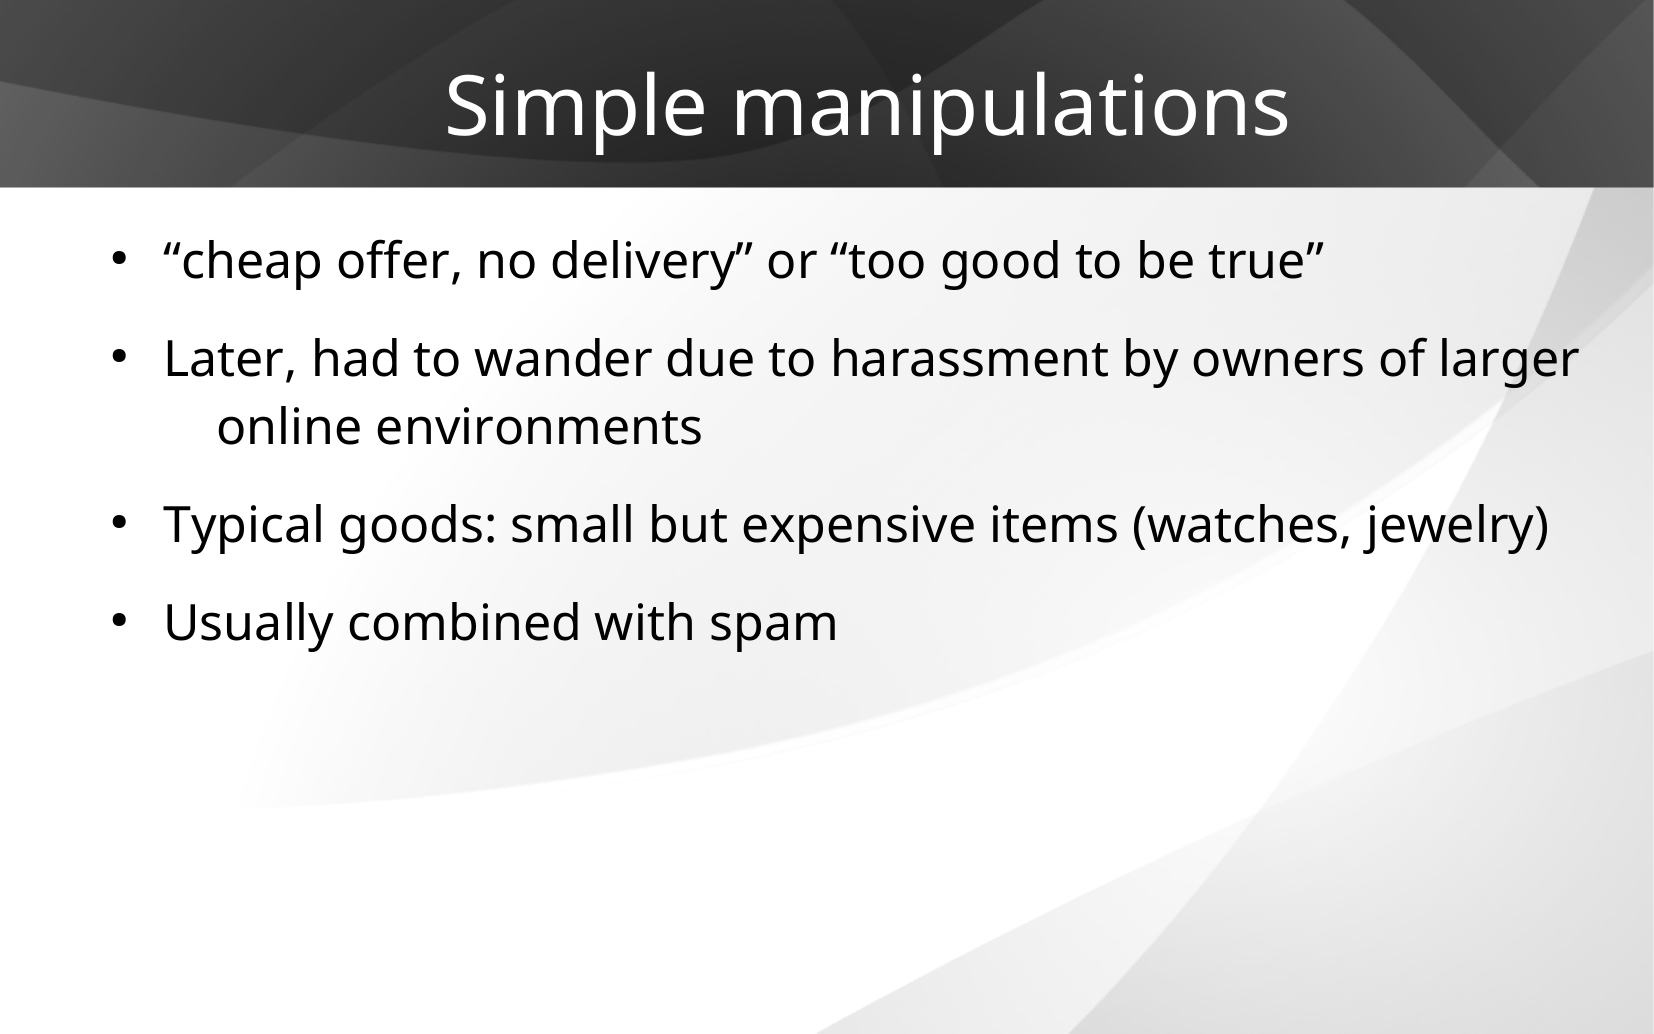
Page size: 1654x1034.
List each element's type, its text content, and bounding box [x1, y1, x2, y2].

title Simple manipulations [124, 0, 1613, 208]
picture [0, 0, 1654, 1034]
list “cheap offer, no delivery” or “too good to be true” Later, had to wander due to harassment by owners of larger online environments Typical goods: small but expensive items (watches, jewelry) Usually combined with spam [75, 225, 1613, 1013]
